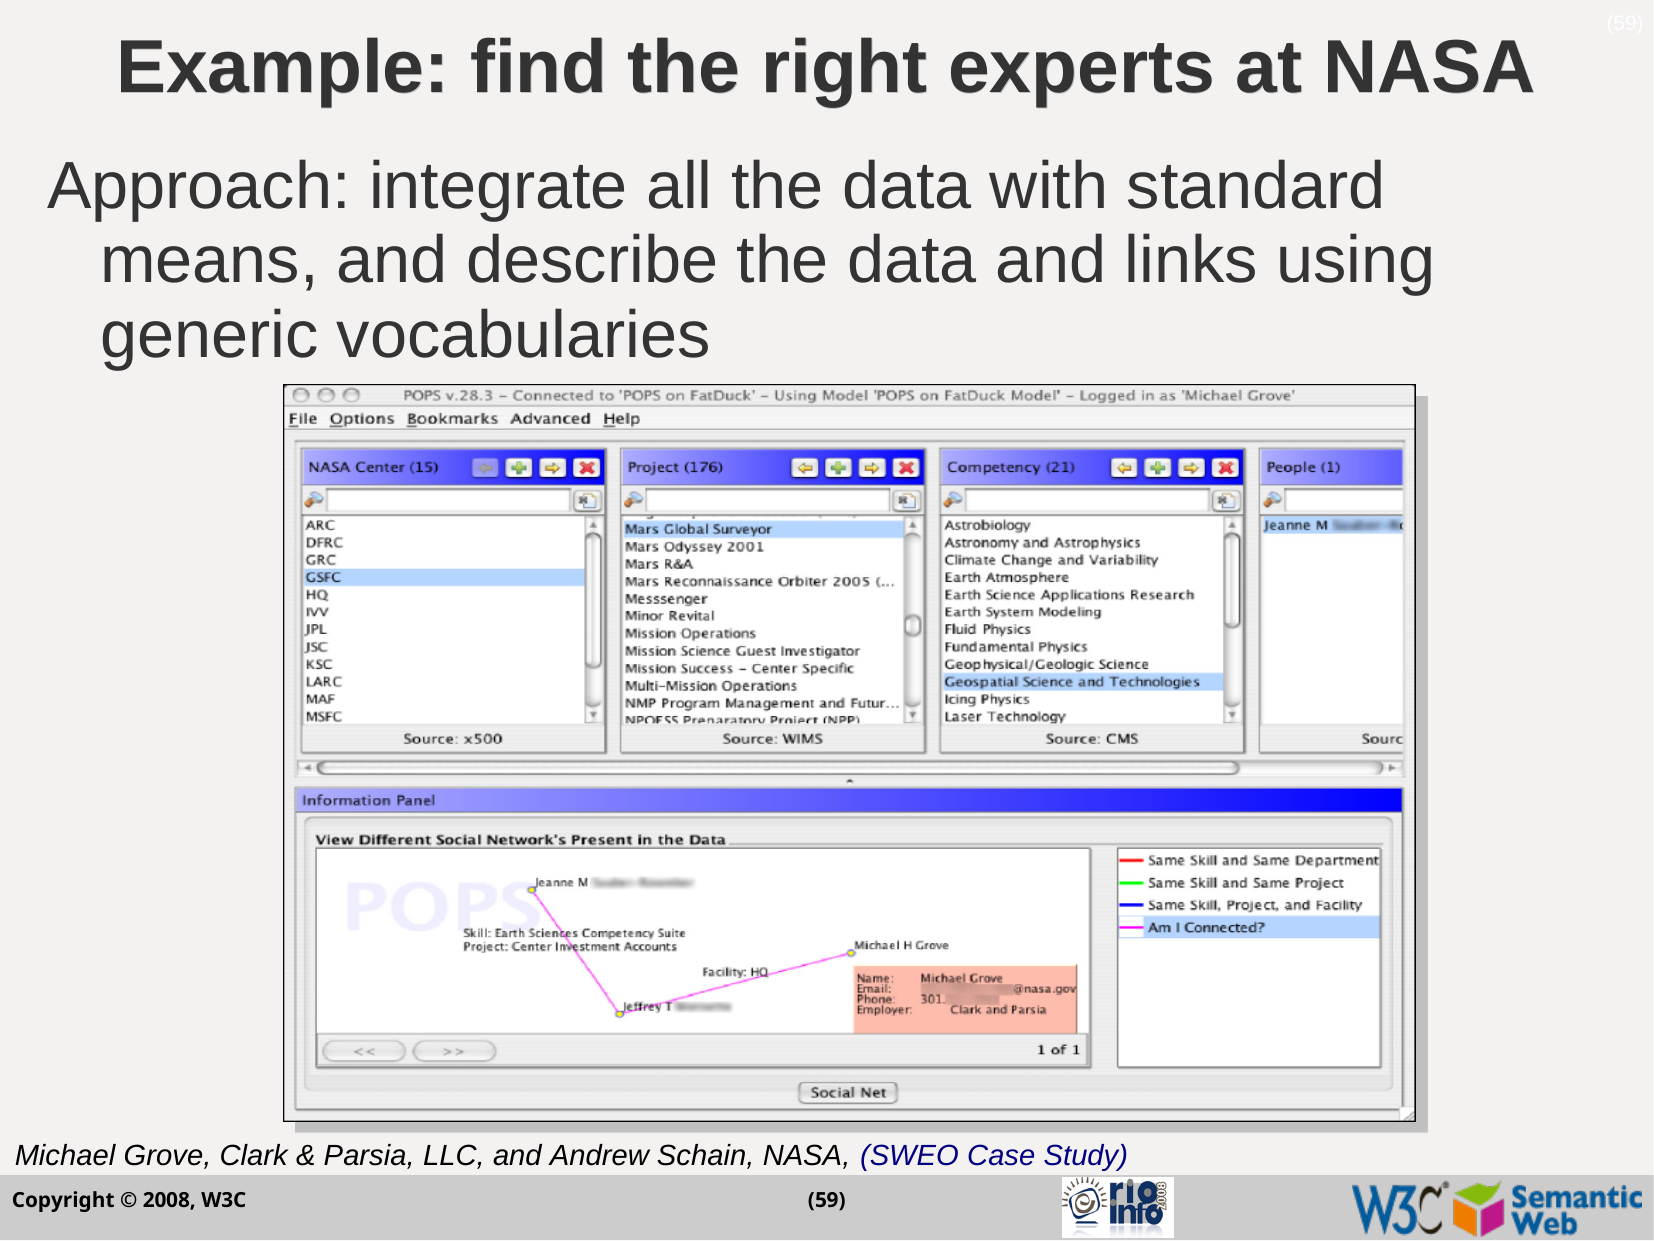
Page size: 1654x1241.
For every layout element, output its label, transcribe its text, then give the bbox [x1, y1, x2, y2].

picture [1352, 1178, 1642, 1237]
picture [283, 384, 1416, 1123]
picture [1062, 1182, 1174, 1238]
title Example: find the right experts at NASA [0, 5, 1654, 125]
list Approach: integrate all the data with standard means, and describe the data and links using generic vocabularies [29, 147, 1624, 384]
text_box Michael Grove, Clark & Parsia, LLC, and Andrew Schain, NASA, (SWEO Case Study) [0, 1133, 1439, 1182]
